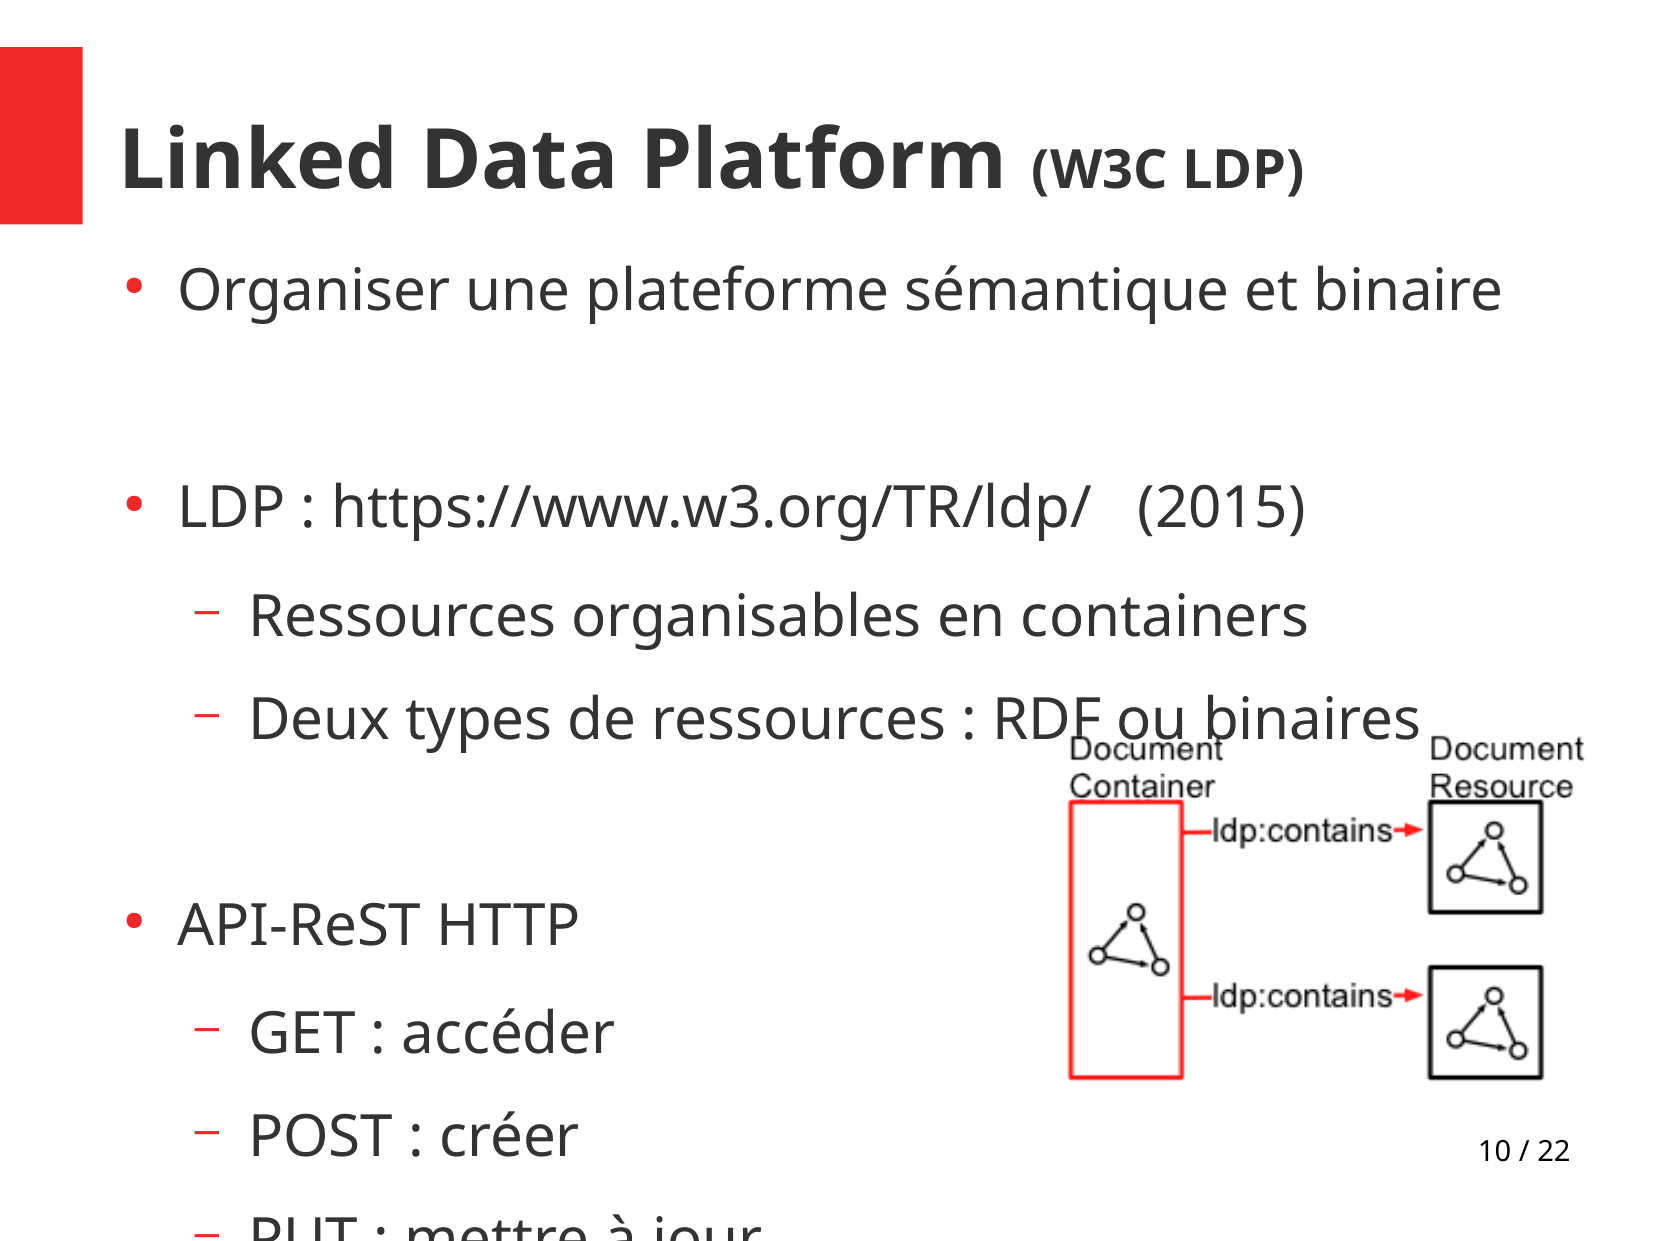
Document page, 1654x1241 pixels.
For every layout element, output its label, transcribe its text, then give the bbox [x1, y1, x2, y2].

picture [1039, 732, 1587, 1087]
list Organiser une plateforme sémantique et binaire LDP : https://www.w3.org/TR/ldp/ (2015) Ressources organisables en containers Deux types de ressources : RDF ou binaires API-ReST HTTP GET : accéder POST : créer PUT : mettre à jour DELETE : supprimer [106, 248, 1607, 968]
title Linked Data Platform (W3C LDP) [118, 49, 1571, 248]
